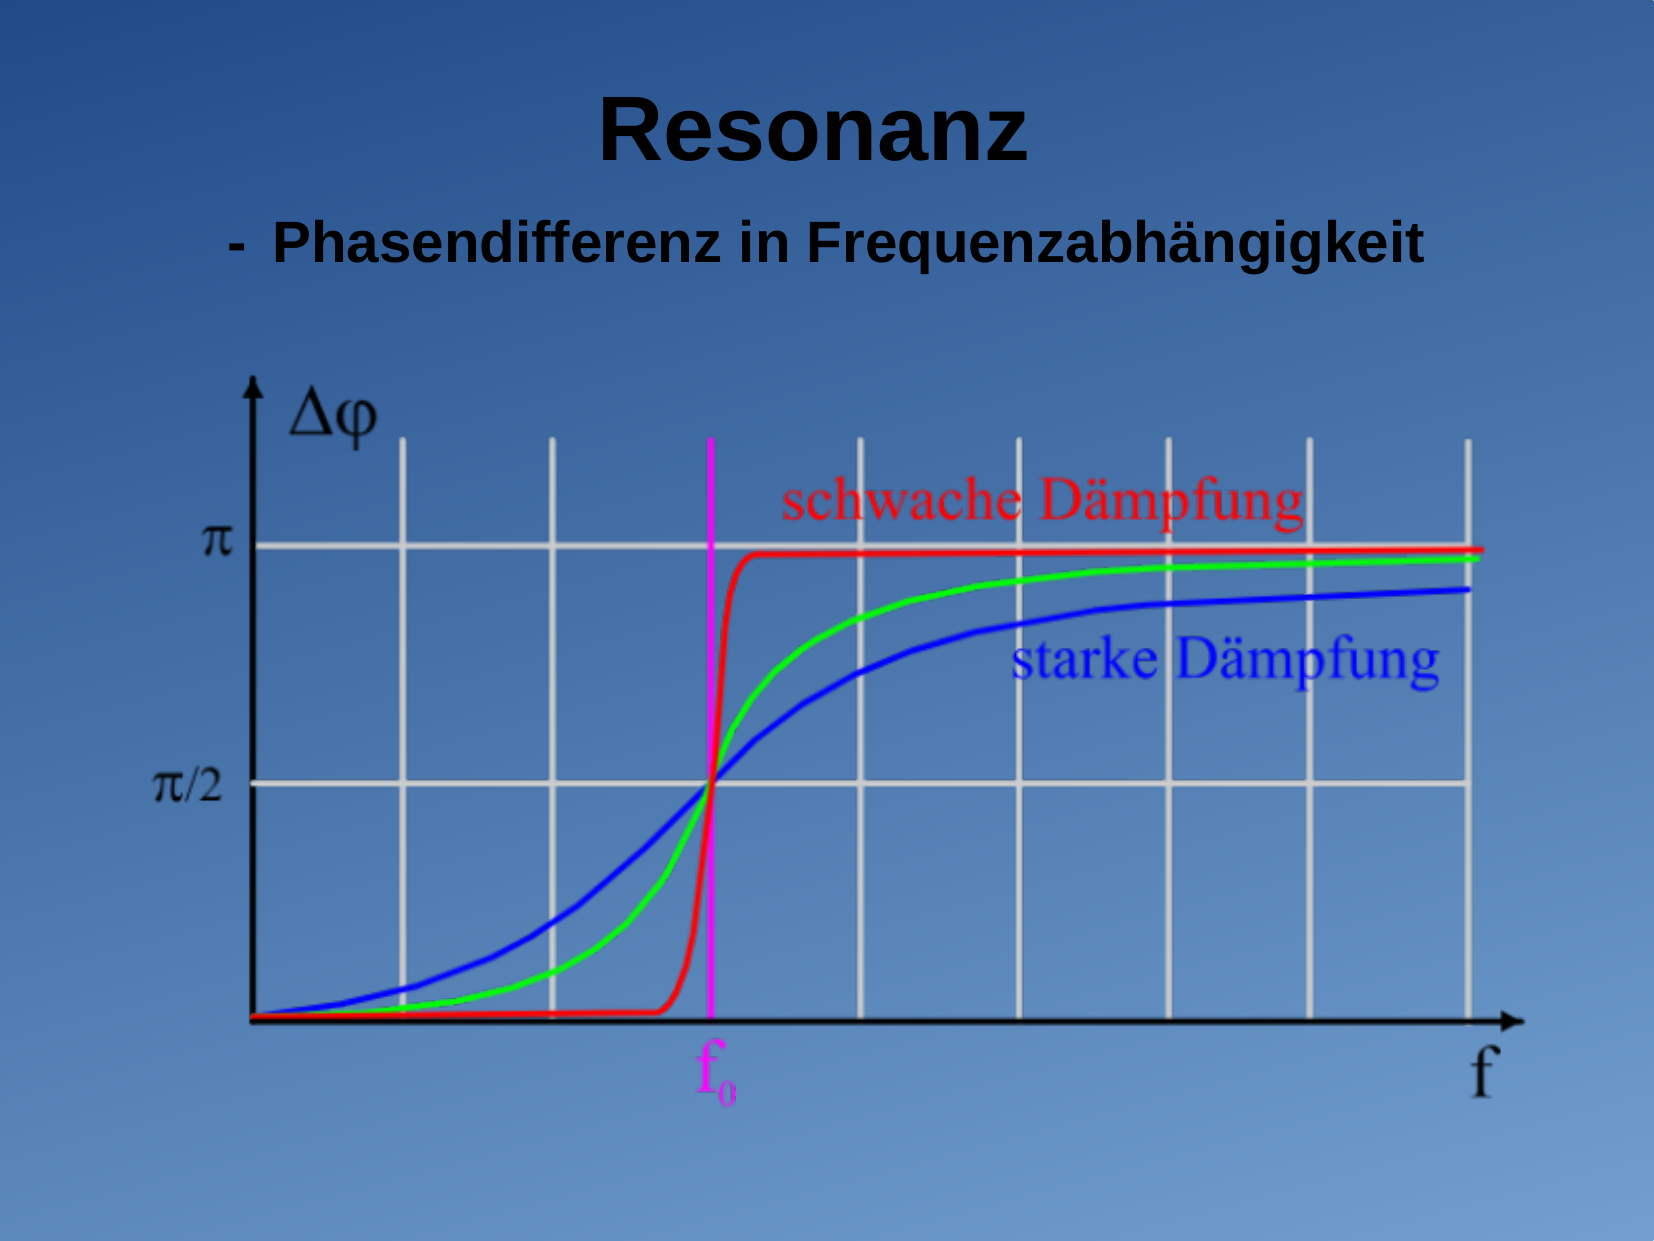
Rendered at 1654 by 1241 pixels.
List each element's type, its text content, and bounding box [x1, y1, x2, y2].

title Resonanz - Phasendifferenz in Frequenzabhängigkeit [82, 76, 1571, 284]
picture [129, 349, 1551, 1123]
